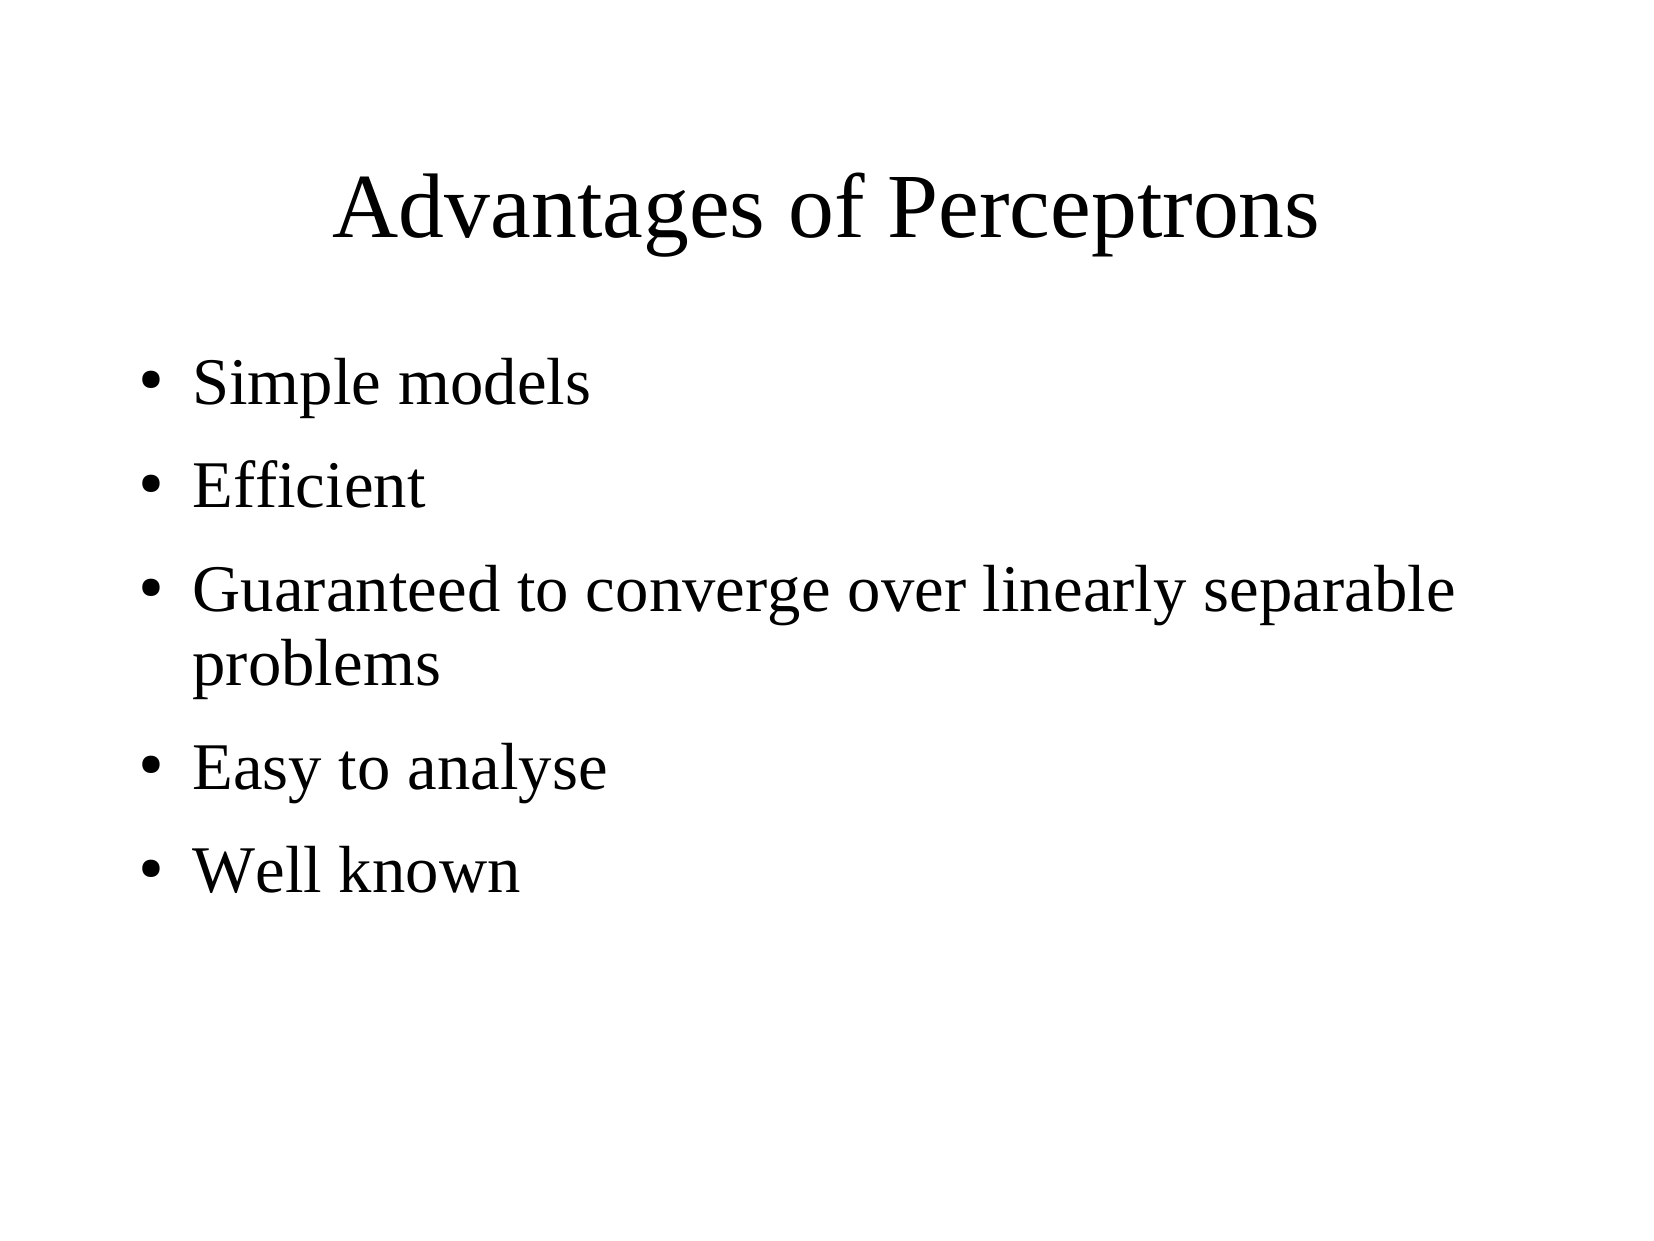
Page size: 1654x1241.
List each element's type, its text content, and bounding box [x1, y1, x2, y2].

list Simple models Efficient Guaranteed to converge over linearly separable problems Easy to analyse Well known [121, 344, 1534, 1127]
title Advantages of Perceptrons [121, 102, 1534, 311]
